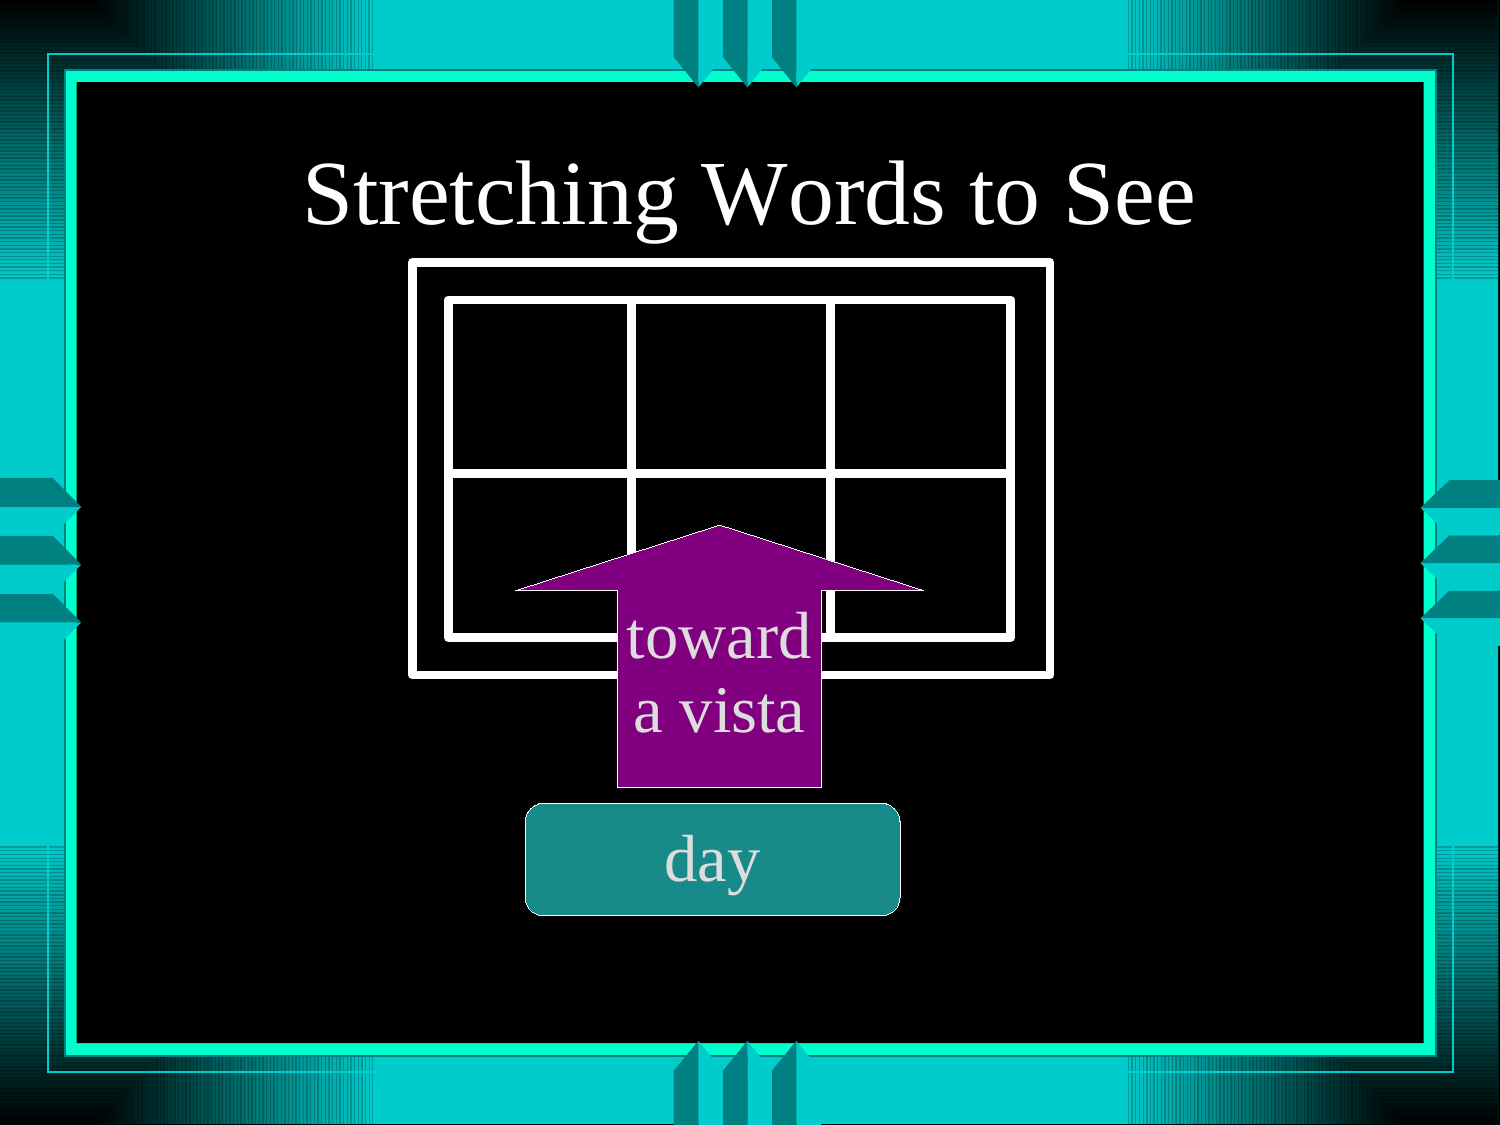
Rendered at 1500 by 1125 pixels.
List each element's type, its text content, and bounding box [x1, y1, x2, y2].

text_box day [525, 803, 901, 916]
text_box toward a vista [515, 525, 924, 788]
title Stretching Words to See [112, 107, 1388, 281]
